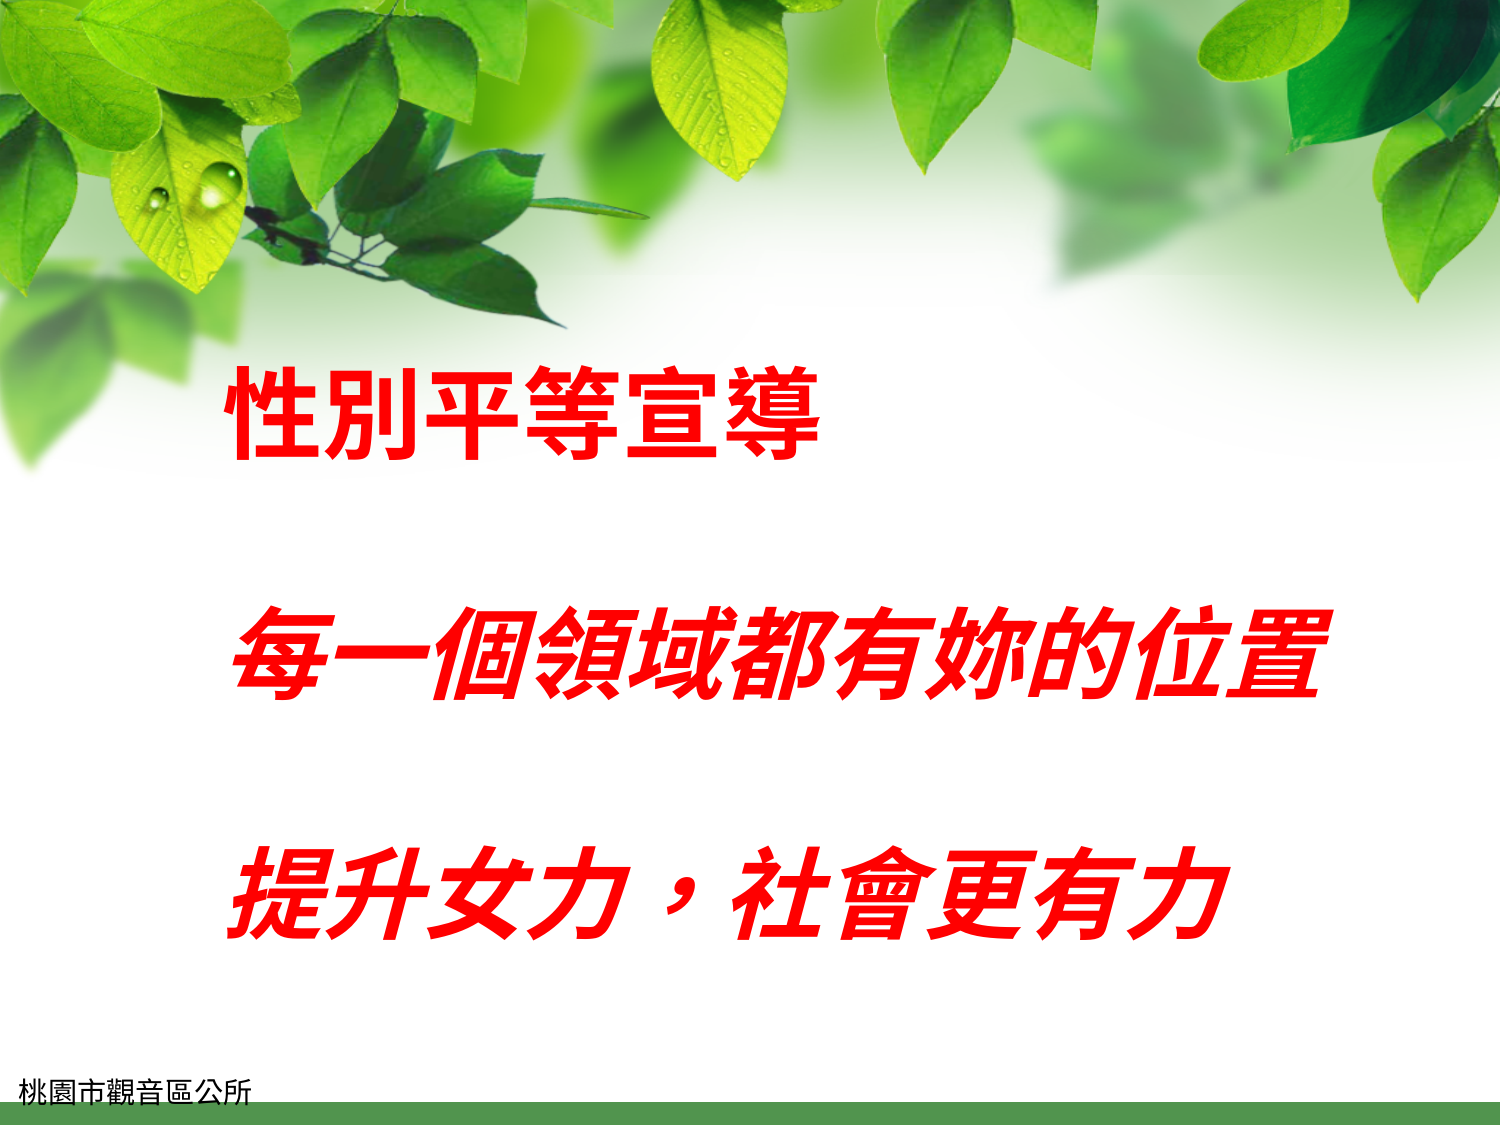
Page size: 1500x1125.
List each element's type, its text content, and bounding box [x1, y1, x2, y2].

text_box 性別平等宣導 每一個領域都有妳的位置 提升女力，社會更有力 [207, 344, 1401, 959]
picture [0, 0, 1500, 488]
text_box 桃園市觀音區公所 [4, 1066, 268, 1117]
